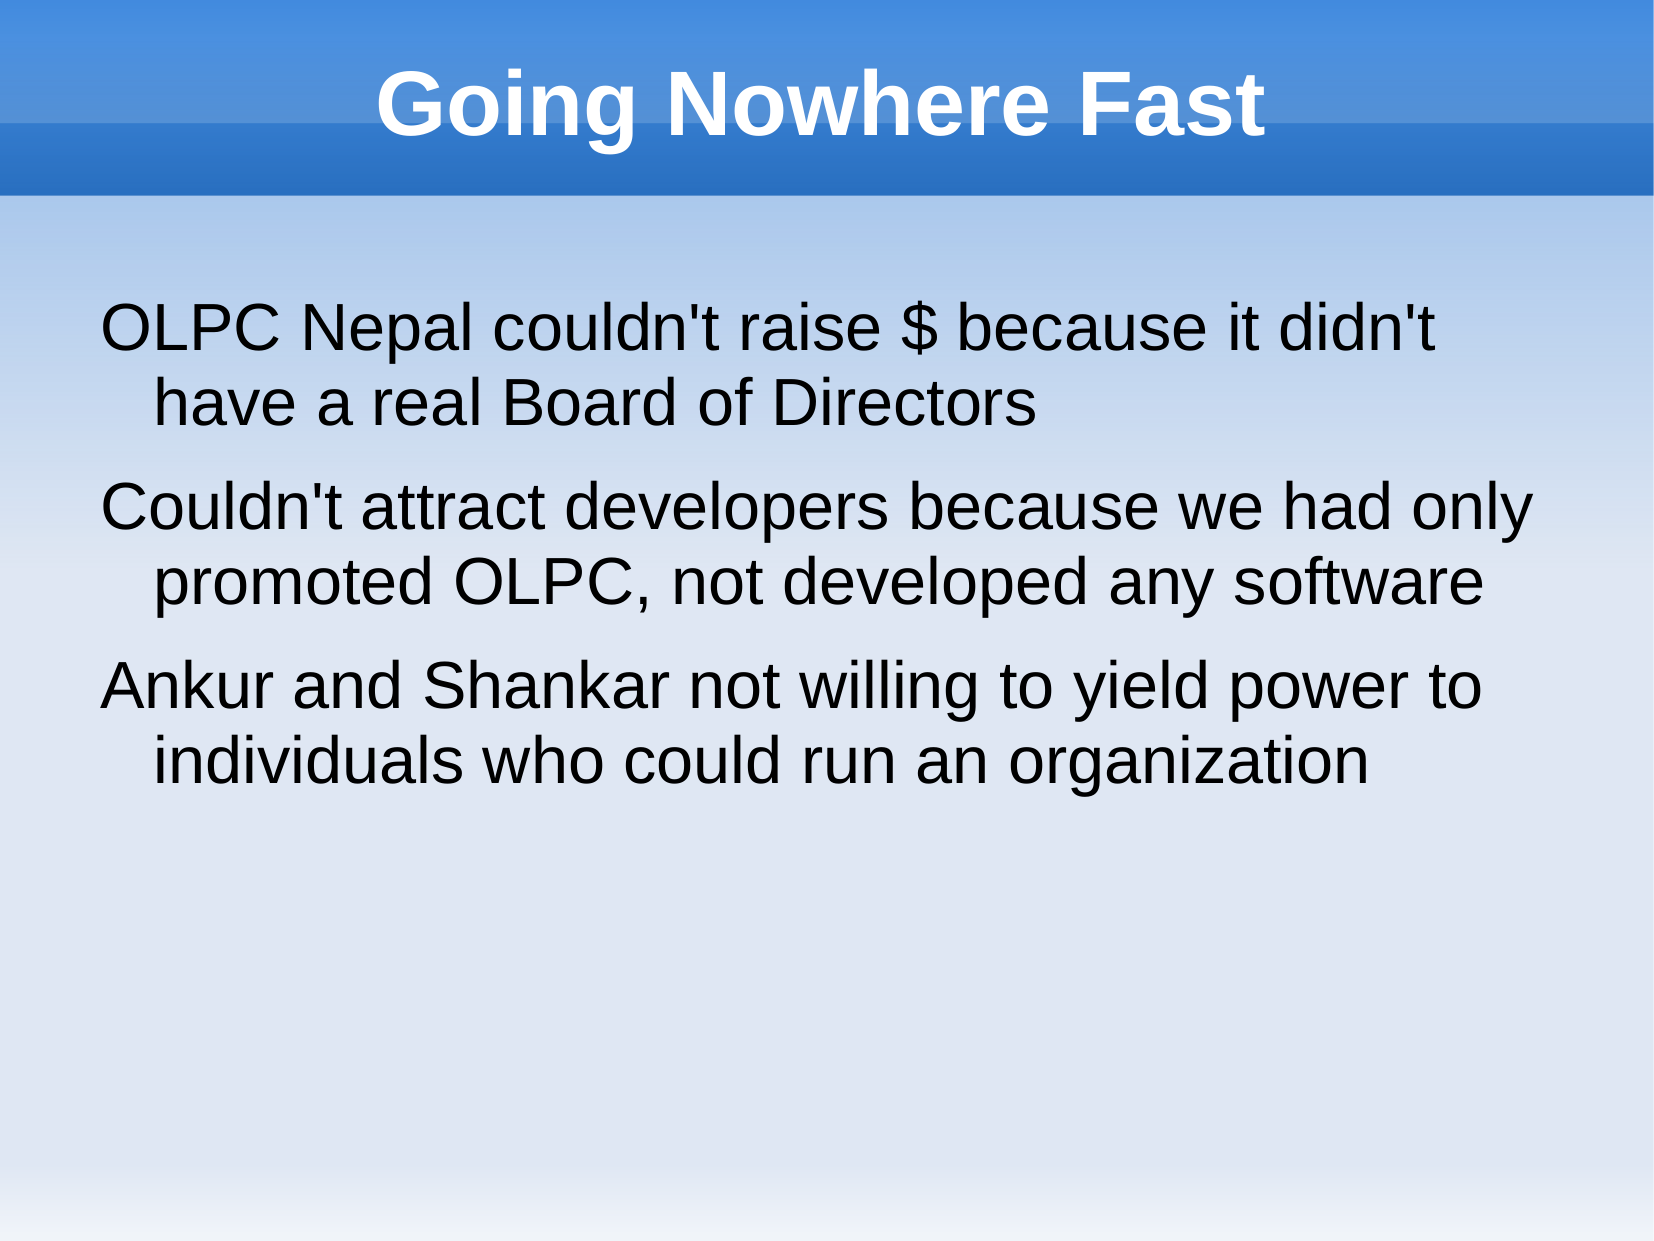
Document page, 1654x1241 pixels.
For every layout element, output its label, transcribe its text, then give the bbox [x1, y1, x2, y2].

list OLPC Nepal couldn't raise $ because it didn't have a real Board of Directors Couldn't attract developers because we had only promoted OLPC, not developed any software Ankur and Shankar not willing to yield power to individuals who could run an organization [82, 290, 1571, 1094]
title Going Nowhere Fast [76, 7, 1565, 200]
picture [0, 0, 1654, 1241]
